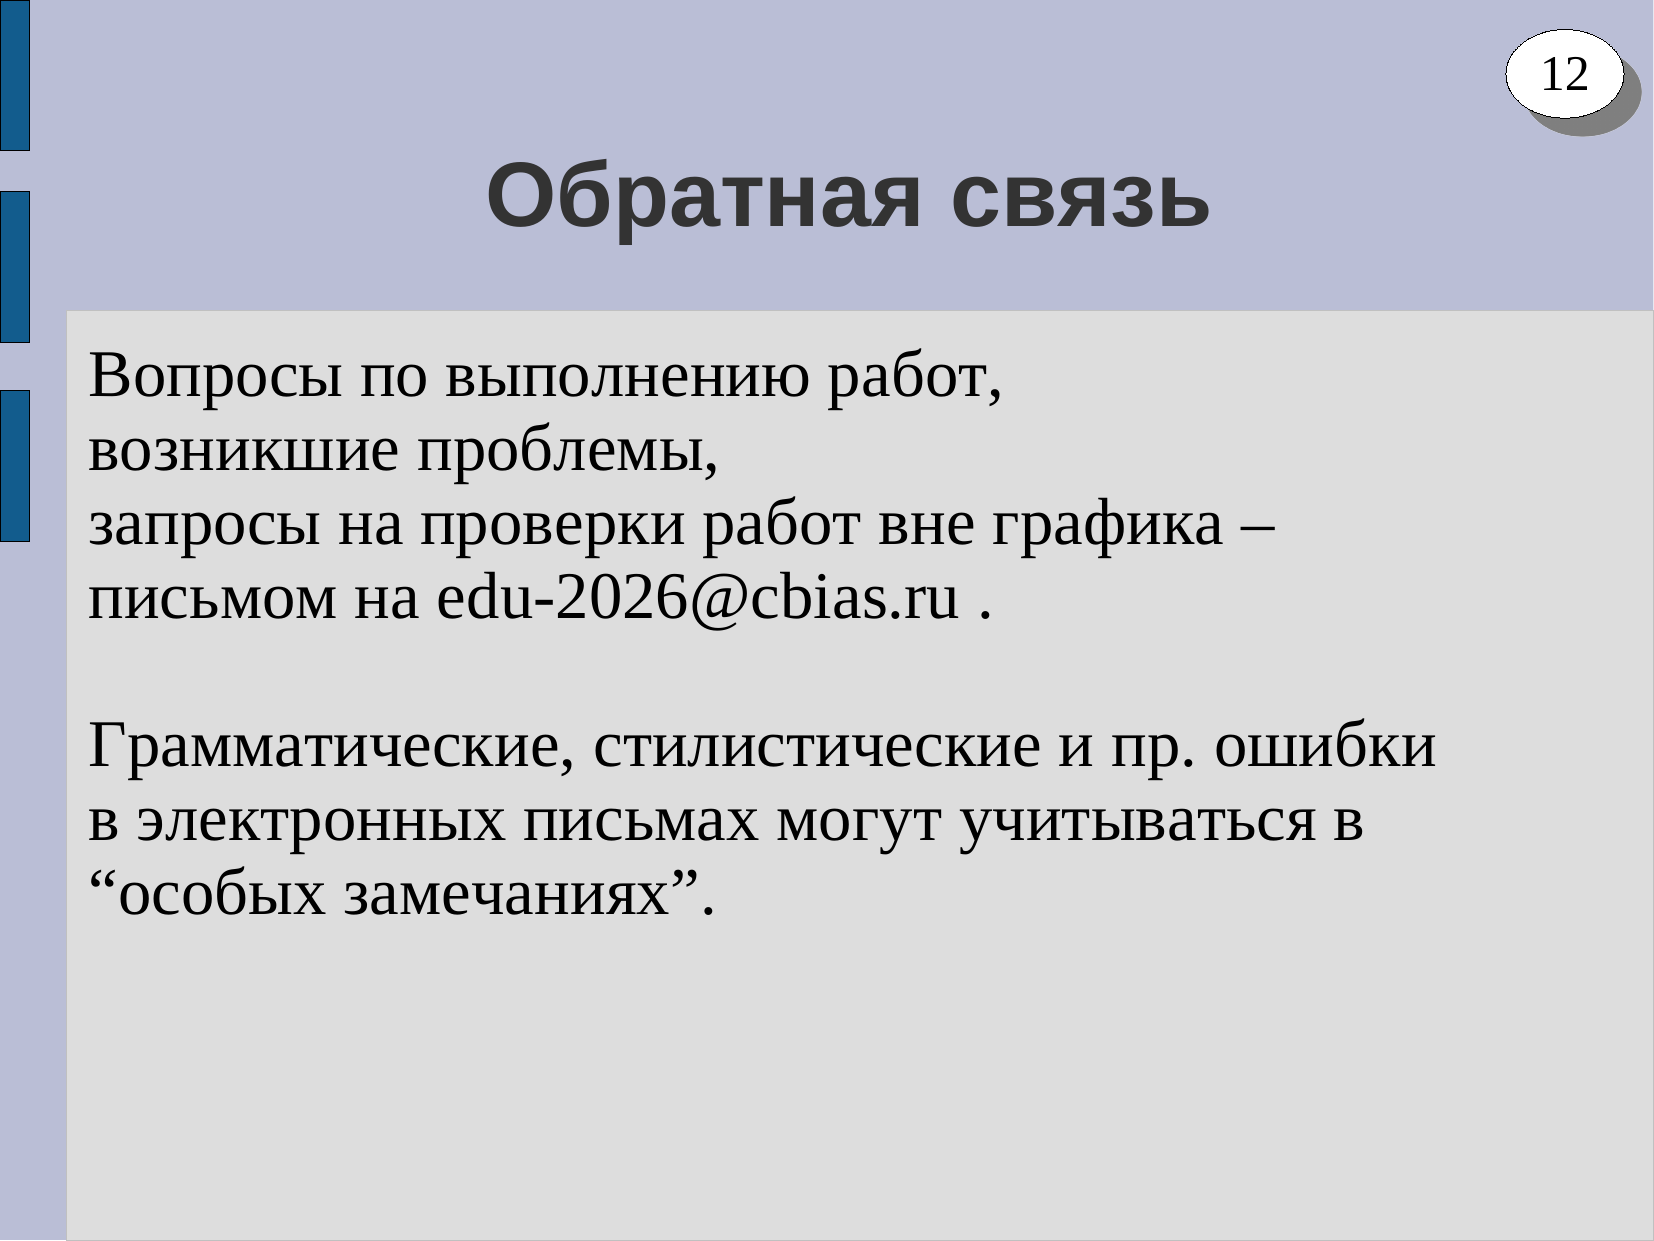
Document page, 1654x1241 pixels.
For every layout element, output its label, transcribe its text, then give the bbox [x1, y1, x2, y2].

text_box 12 [1505, 29, 1625, 119]
text_box Вопросы по выполнению работ, возникшие проблемы, запросы на проверки работ вне графика – письмом на edu-2026@cbias.ru . Грамматические, стилистические и пр. ошибки в электронных письмах могут учитываться в “особых замечаниях”. [88, 336, 1624, 1241]
title Обратная связь [121, 91, 1534, 299]
